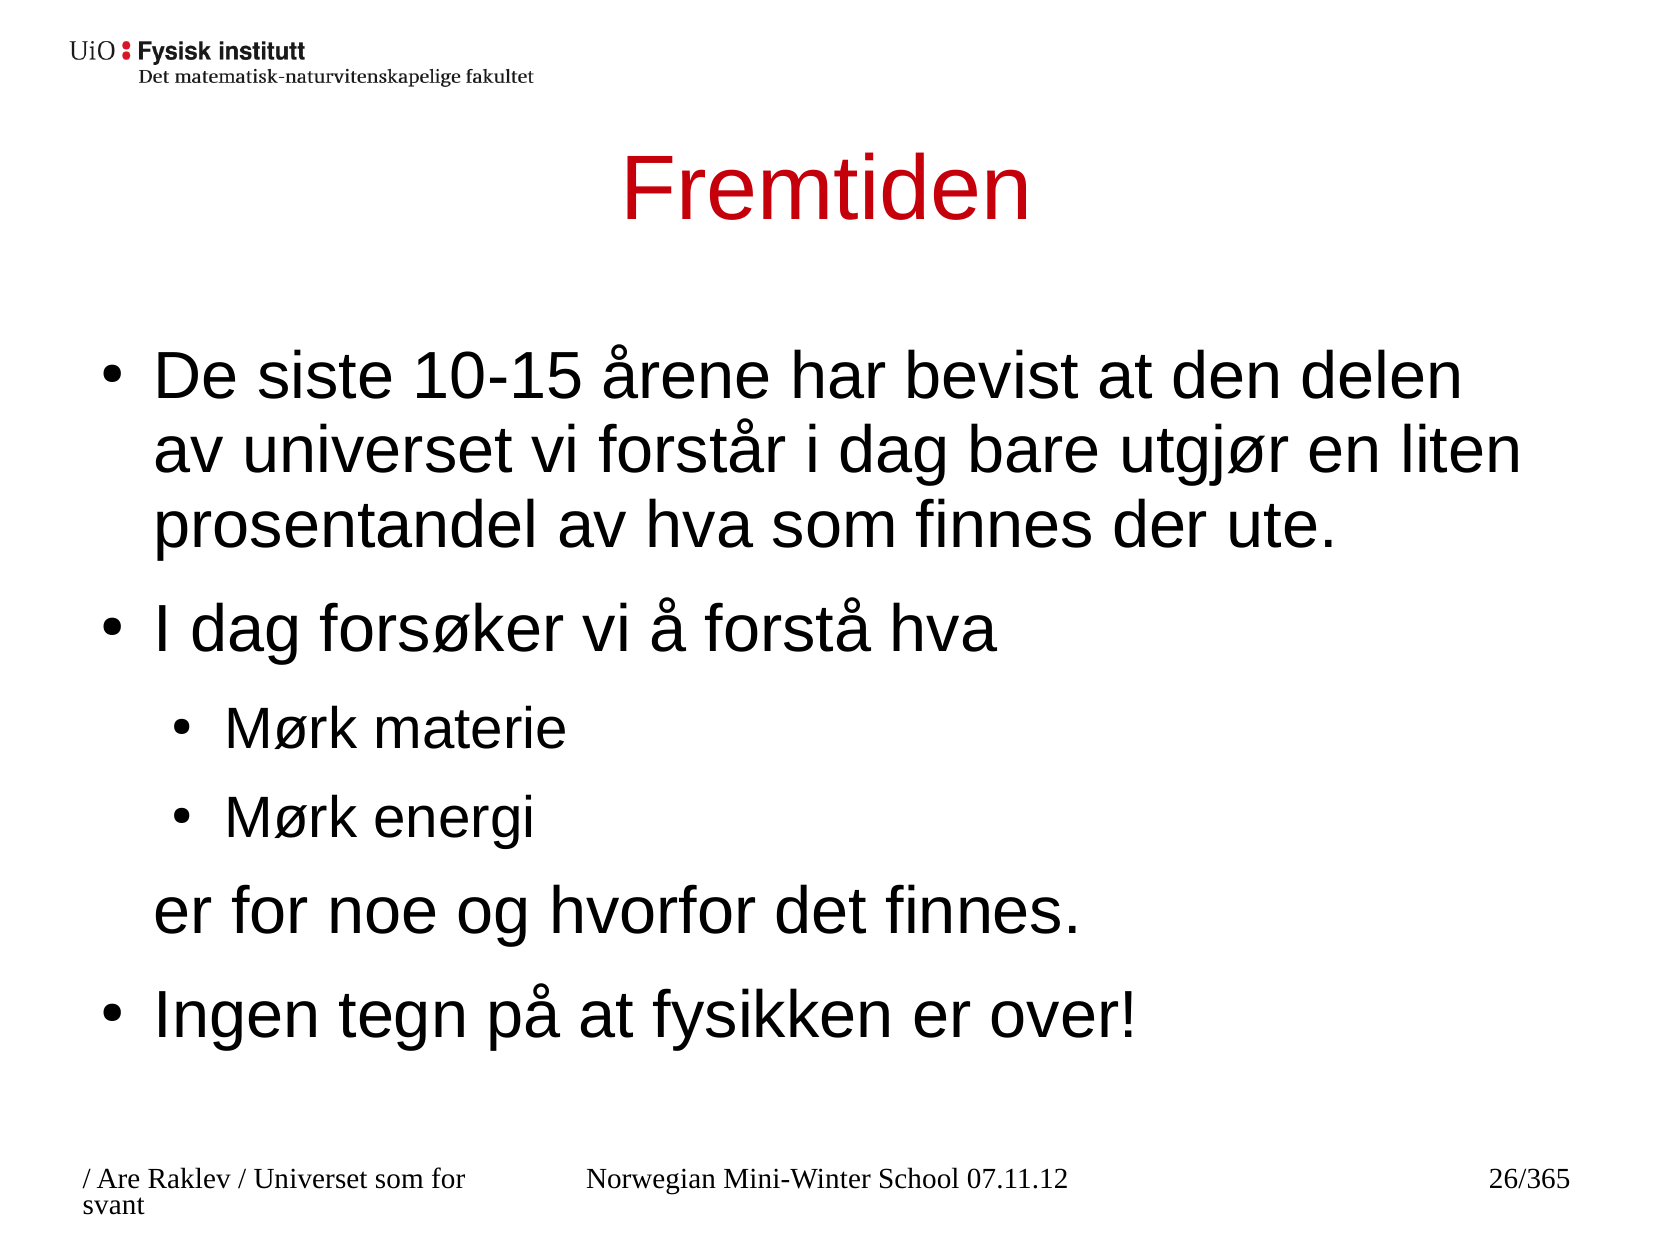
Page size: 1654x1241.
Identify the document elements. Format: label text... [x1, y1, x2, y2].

picture [68, 37, 537, 89]
list De siste 10-15 årene har bevist at den delen av universet vi forstår i dag bare utgjør en liten prosentandel av hva som finnes der ute. I dag forsøker vi å forstå hva Mørk materie Mørk energi er for noe og hvorfor det finnes. Ingen tegn på at fysikken er over! [82, 337, 1538, 1142]
title Fremtiden [82, 84, 1571, 292]
